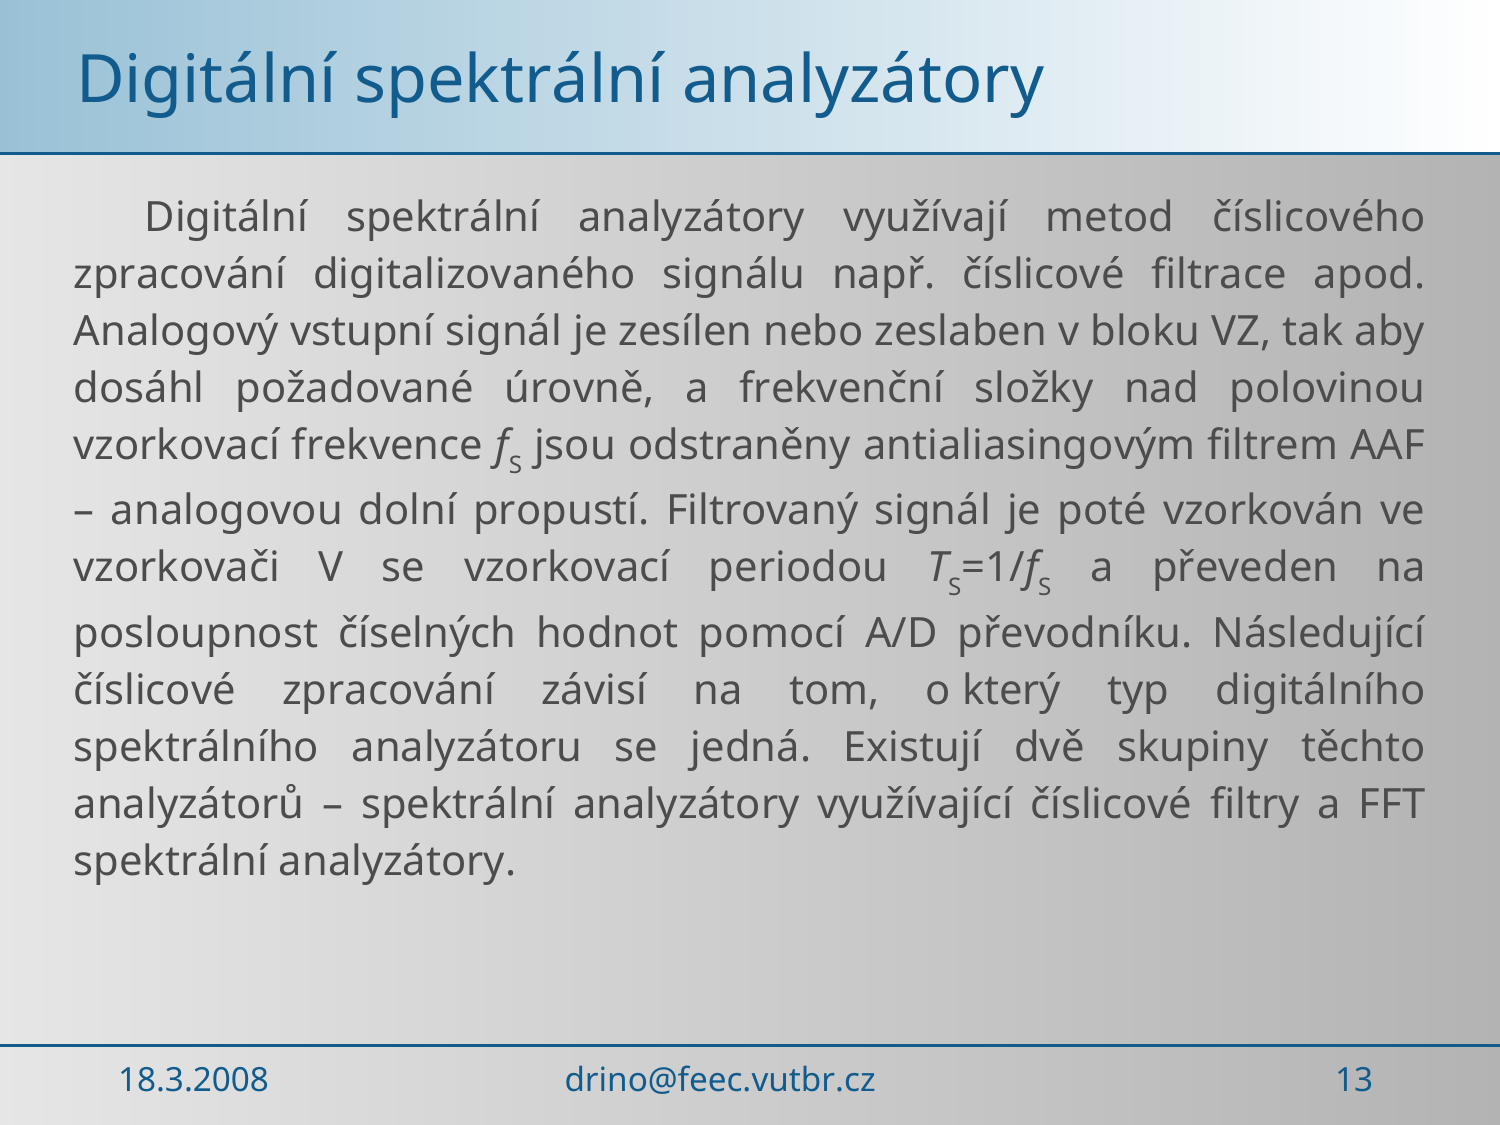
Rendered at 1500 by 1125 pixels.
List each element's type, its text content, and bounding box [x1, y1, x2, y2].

text_box Digitální spektrální analyzátory využívají metod číslicového zpracování digitalizovaného signálu např. číslicové filtrace apod. Analogový vstupní signál je zesílen nebo zeslaben v bloku VZ, tak aby dosáhl požadované úrovně, a frekvenční složky nad polovinou vzorkovací frekvence fS jsou odstraněny antialiasingovým filtrem AAF – analogovou dolní propustí. Filtrovaný signál je poté vzorkován ve vzorkovači V se vzorkovací periodou TS=1/fS a převeden na posloupnost číselných hodnot pomocí A/D převodníku. Následující číslicové zpracování závisí na tom, o který typ digitálního spektrálního analyzátoru se jedná. Existují dvě skupiny těchto analyzátorů – spektrální analyzátory využívající číslicové filtry a FFT spektrální analyzátory. [59, 178, 1442, 896]
title Digitální spektrální analyzátory [0, 0, 1500, 152]
text_box <číslo> [1075, 1049, 1388, 1125]
text_box 18.3.2008 [103, 1049, 432, 1125]
text_box drino@feec.vutbr.cz [454, 1049, 987, 1125]
